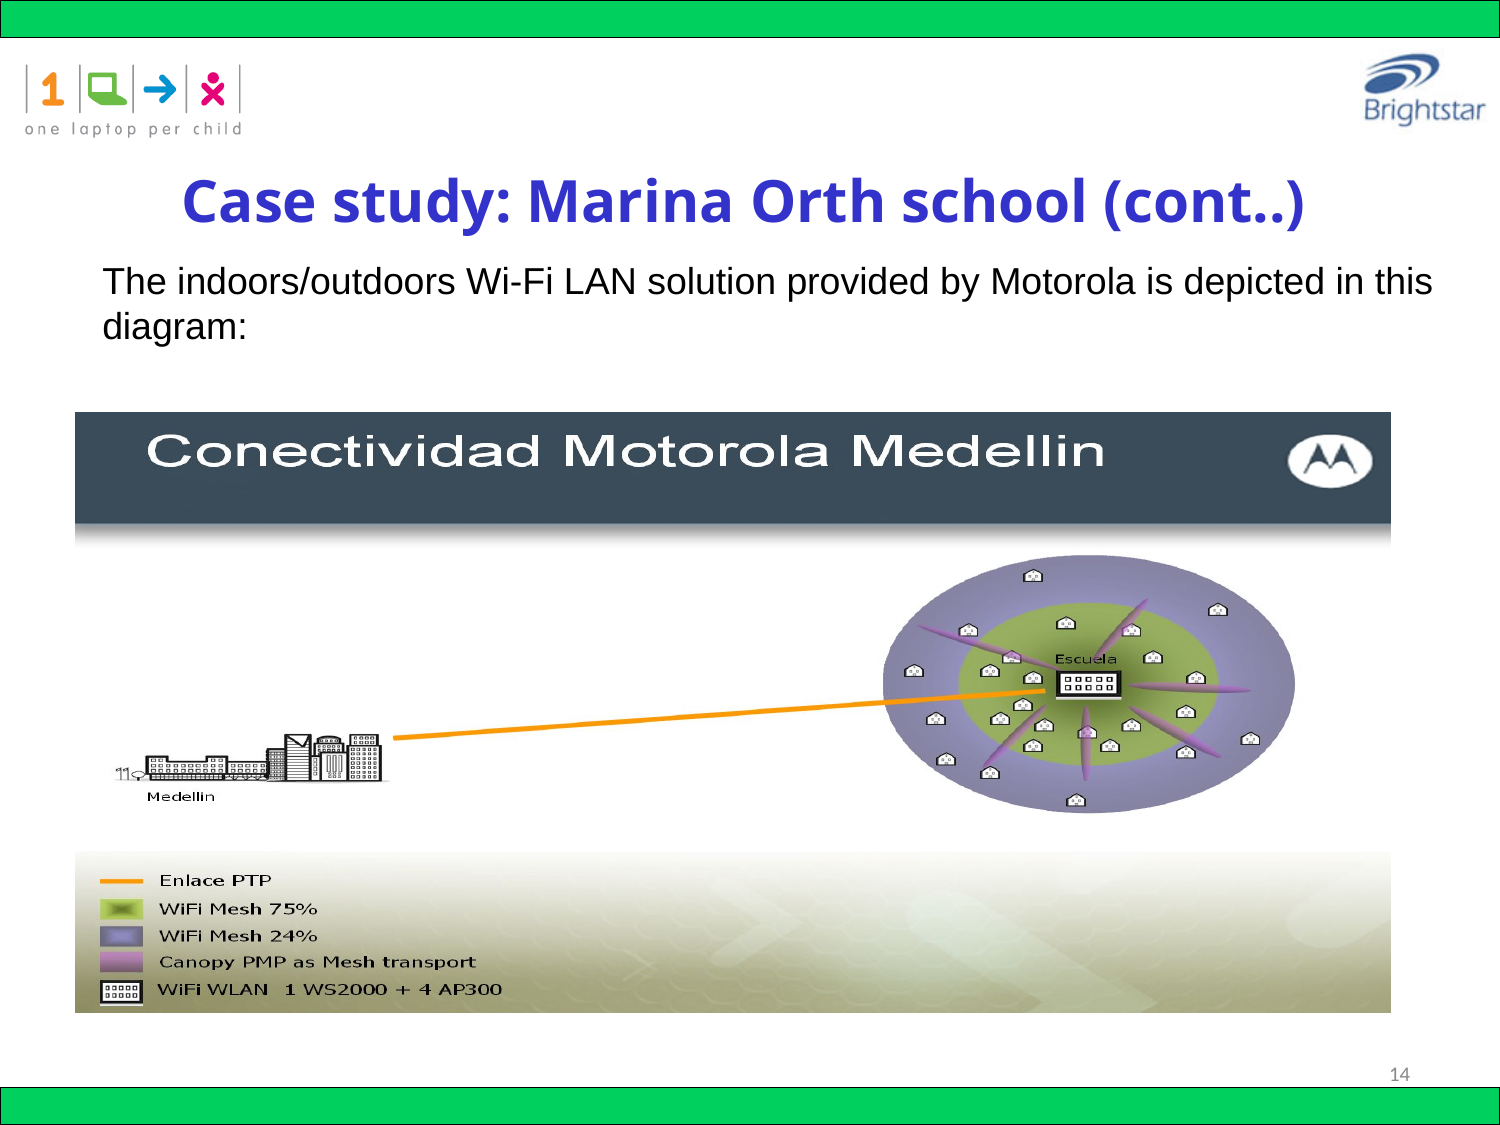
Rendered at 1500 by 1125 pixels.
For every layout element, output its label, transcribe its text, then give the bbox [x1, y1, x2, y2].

picture [12, 49, 250, 143]
picture [75, 412, 1391, 1013]
picture [1360, 49, 1500, 138]
title Case study: Marina Orth school (cont..) [124, 137, 1363, 263]
text_box <number> [1074, 1042, 1426, 1103]
text_box The indoors/outdoors Wi-Fi LAN solution provided by Motorola is depicted in this diagram: [87, 249, 1463, 376]
